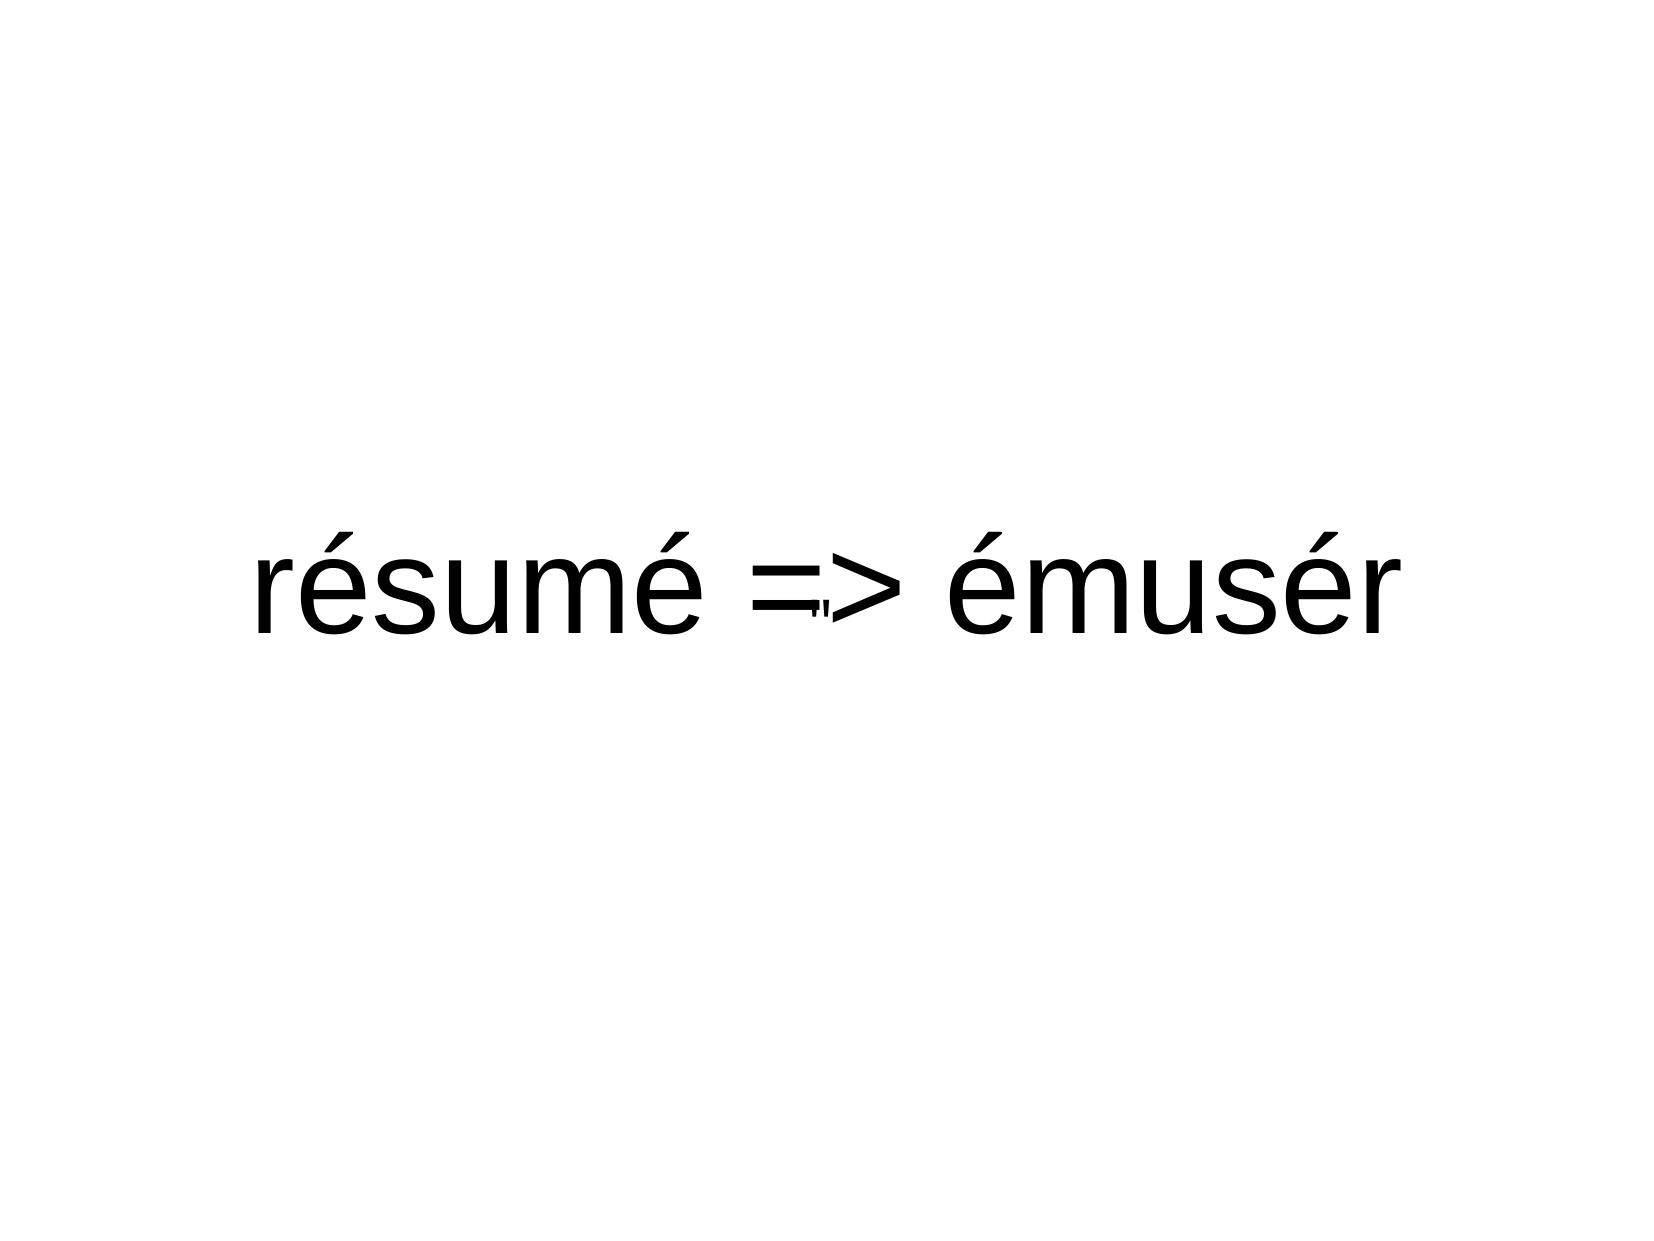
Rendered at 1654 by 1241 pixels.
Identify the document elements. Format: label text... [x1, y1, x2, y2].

title résumé => émusér [82, 56, 1571, 1115]
text_box " [804, 594, 867, 656]
